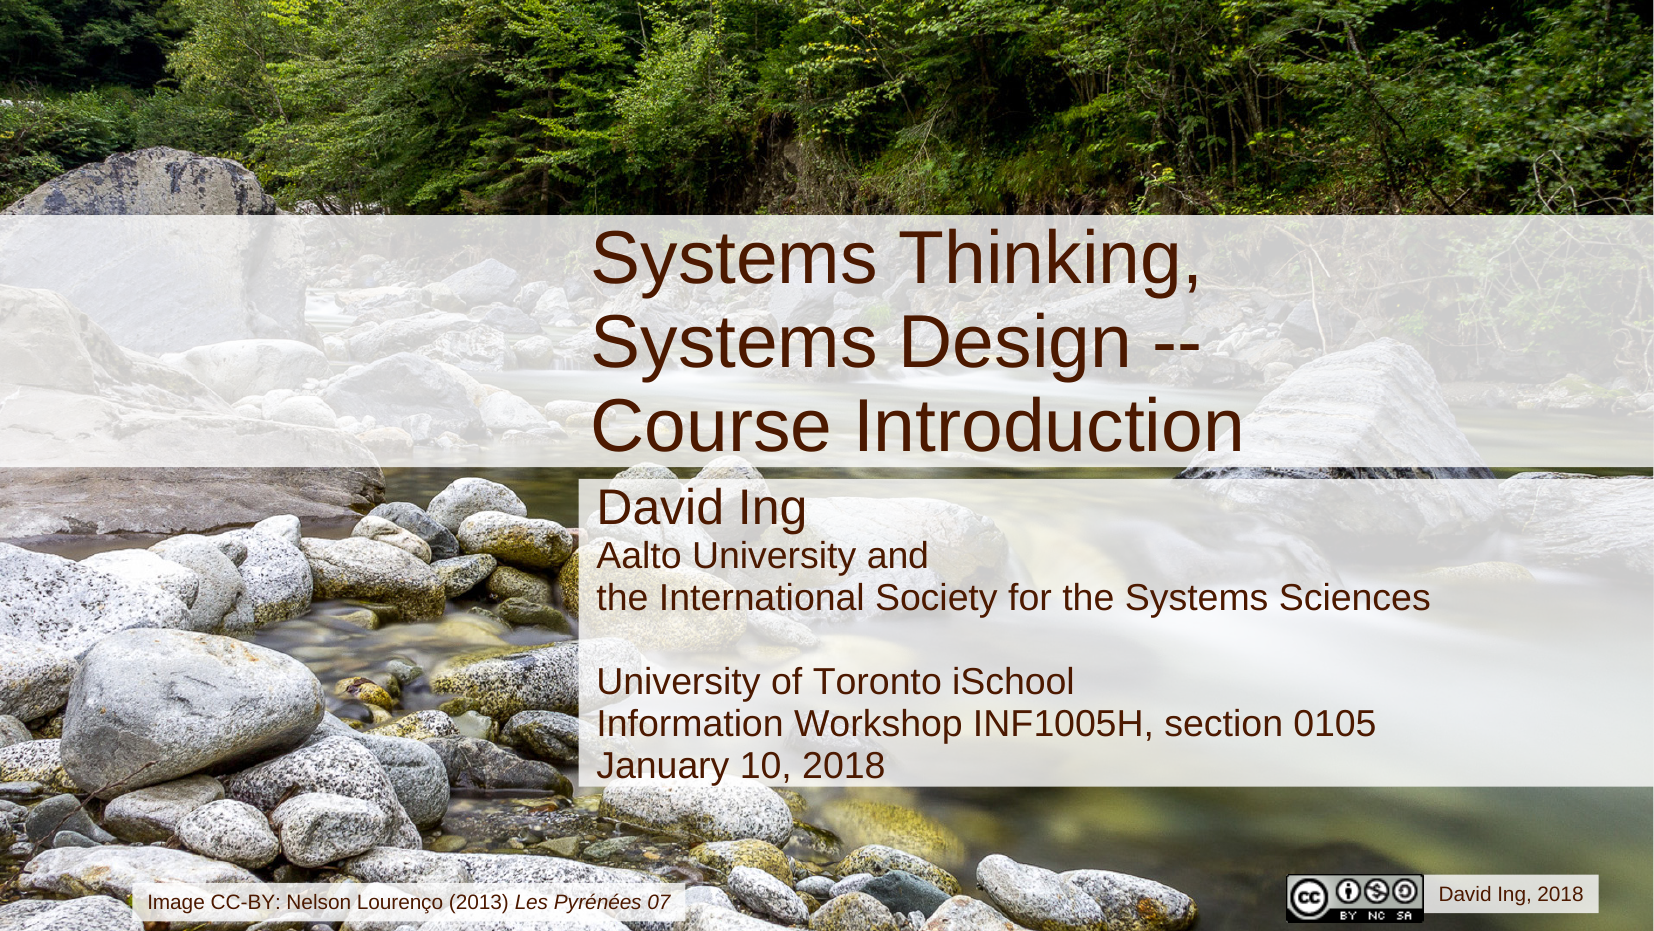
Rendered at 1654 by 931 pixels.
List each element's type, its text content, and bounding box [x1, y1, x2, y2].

list David Ing Aalto University and the International Society for the Systems Sciences University of Toronto iSchool Information Workshop INF1005H, section 0105 January 10, 2018 [578, 478, 1654, 787]
title Systems Thinking, Systems Design -- Course Introduction [0, 215, 1654, 468]
text_box David Ing, 2018 [1424, 874, 1599, 914]
picture [0, 0, 1654, 215]
picture [0, 468, 1654, 931]
